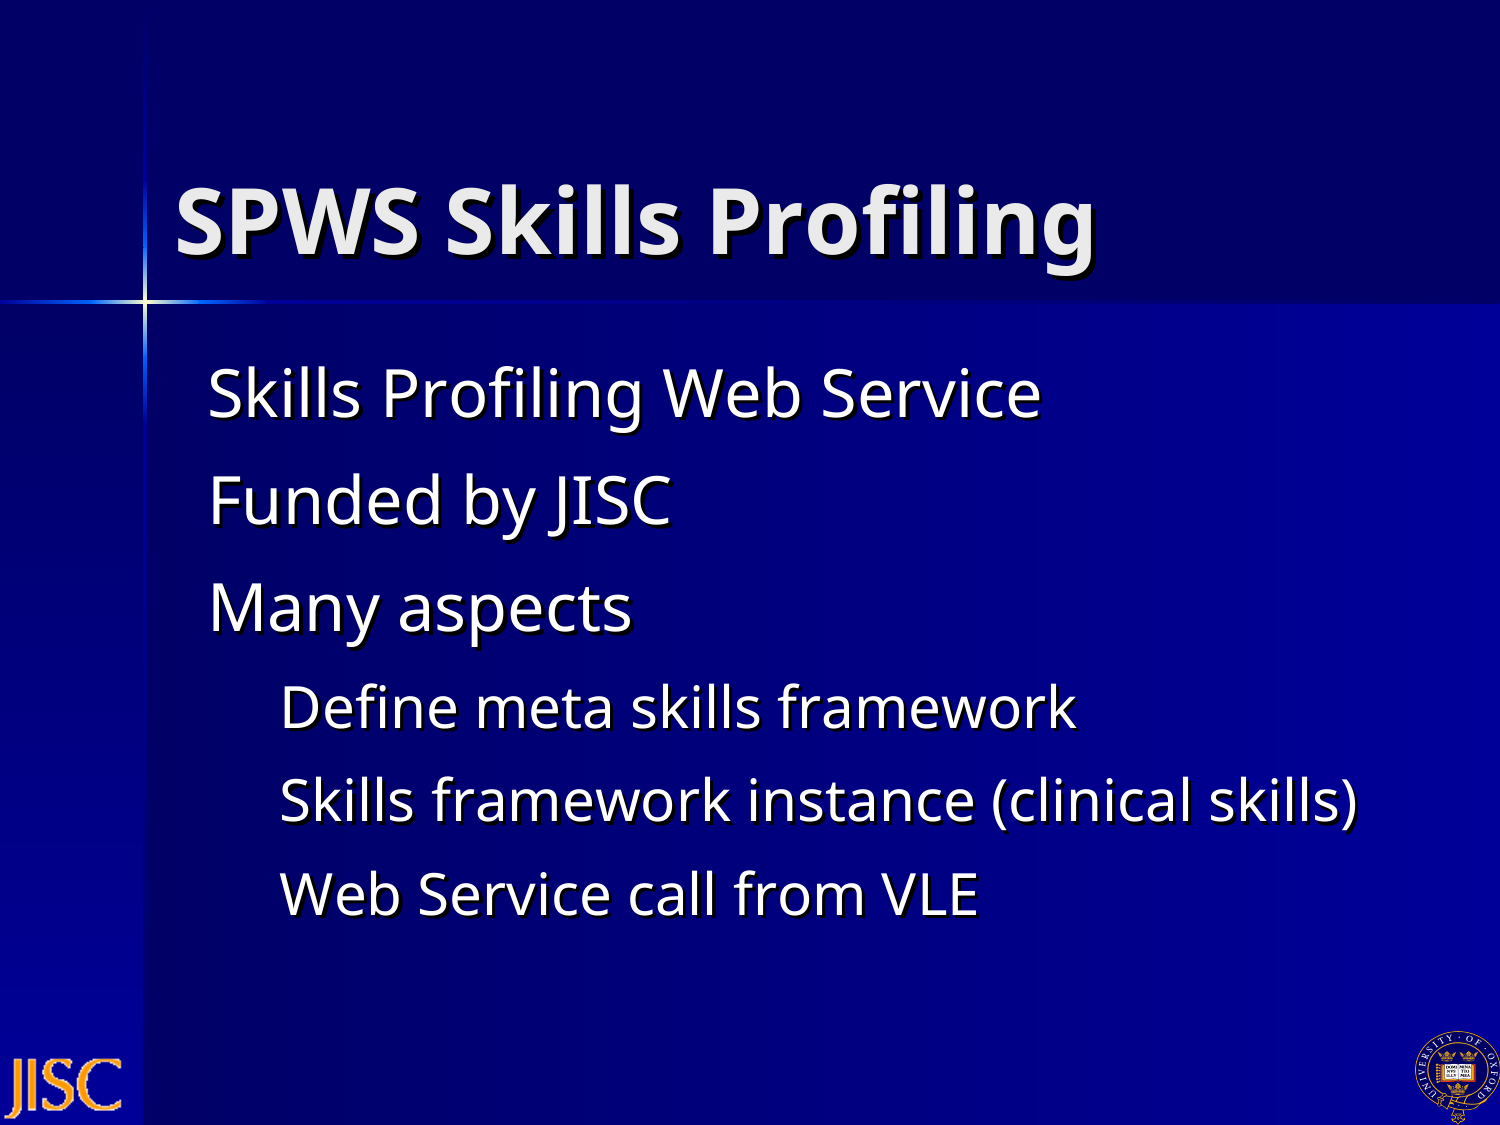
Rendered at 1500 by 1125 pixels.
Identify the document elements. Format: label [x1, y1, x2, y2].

picture [1415, 1031, 1500, 1125]
picture [0, 1056, 126, 1125]
